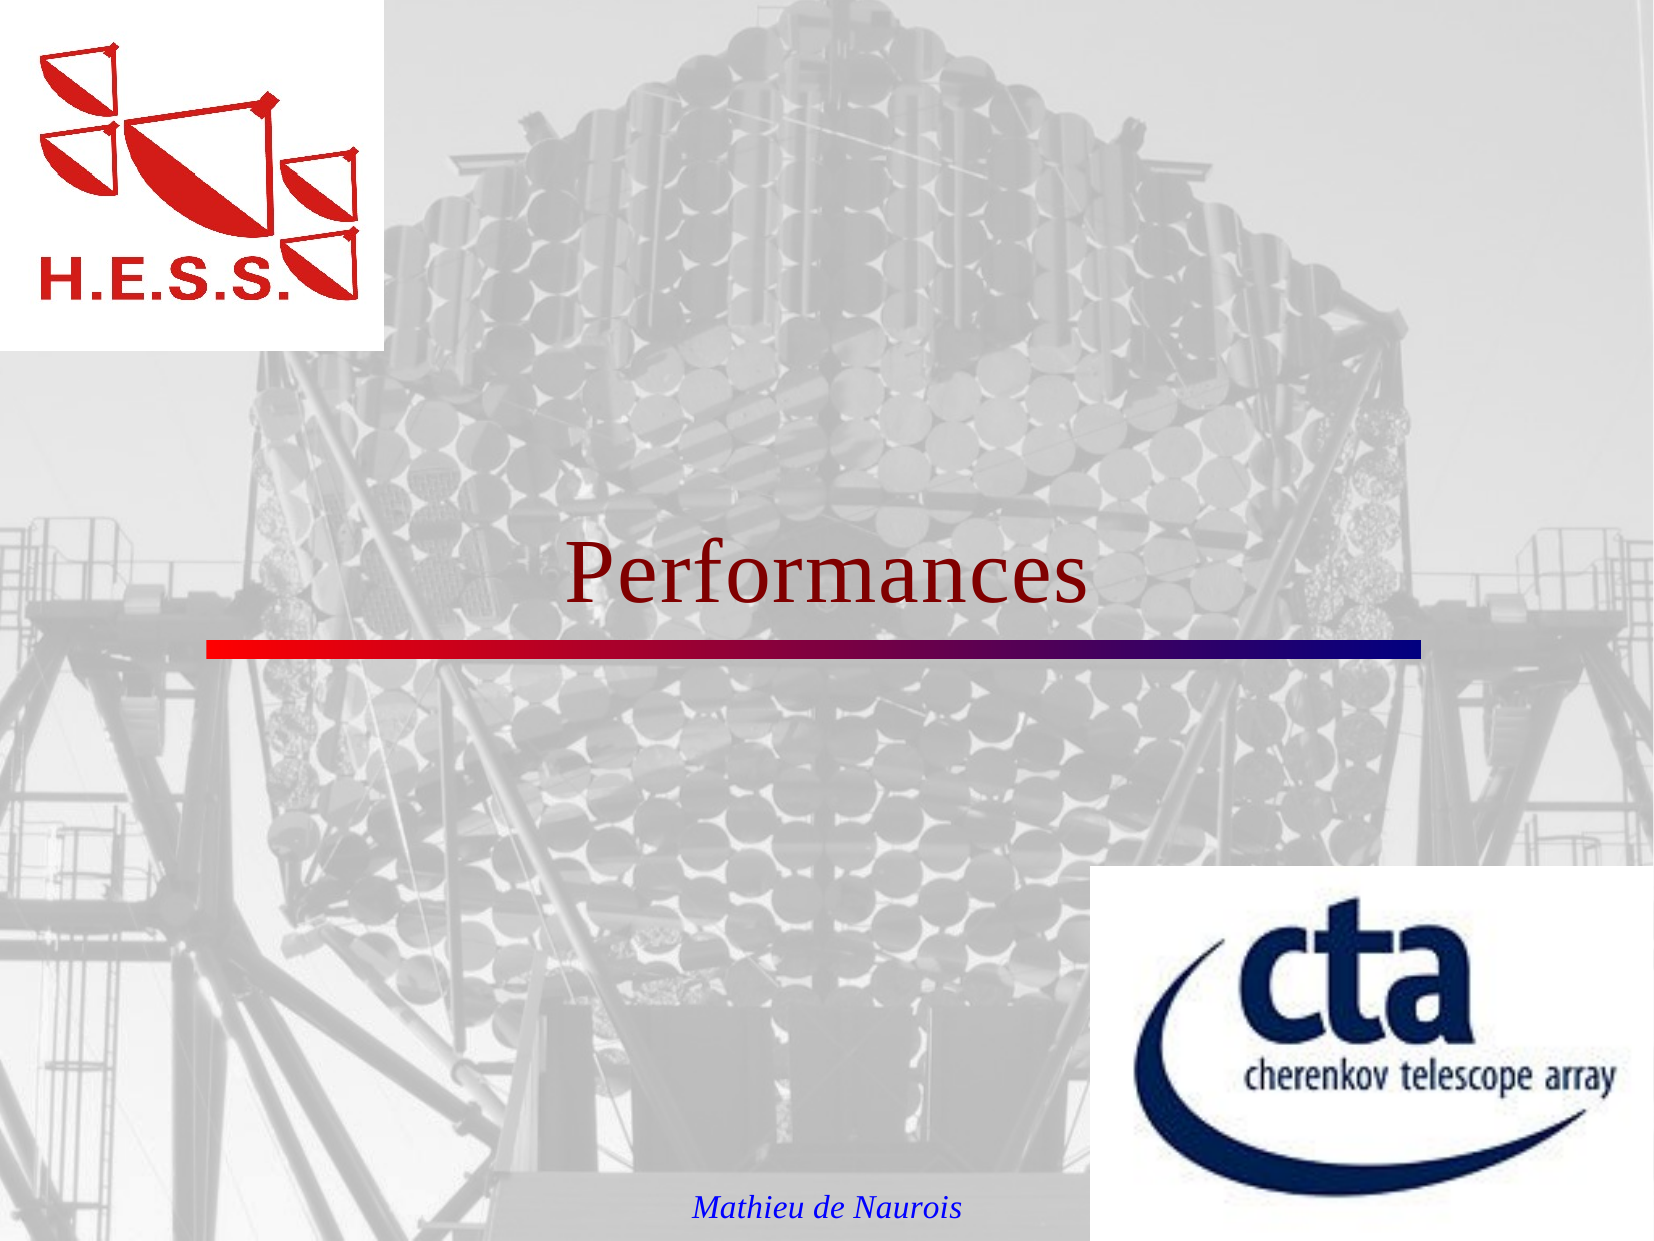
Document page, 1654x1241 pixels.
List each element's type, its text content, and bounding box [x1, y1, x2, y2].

picture [1090, 866, 1654, 1241]
picture [0, 0, 384, 351]
title Performances [121, 512, 1534, 631]
